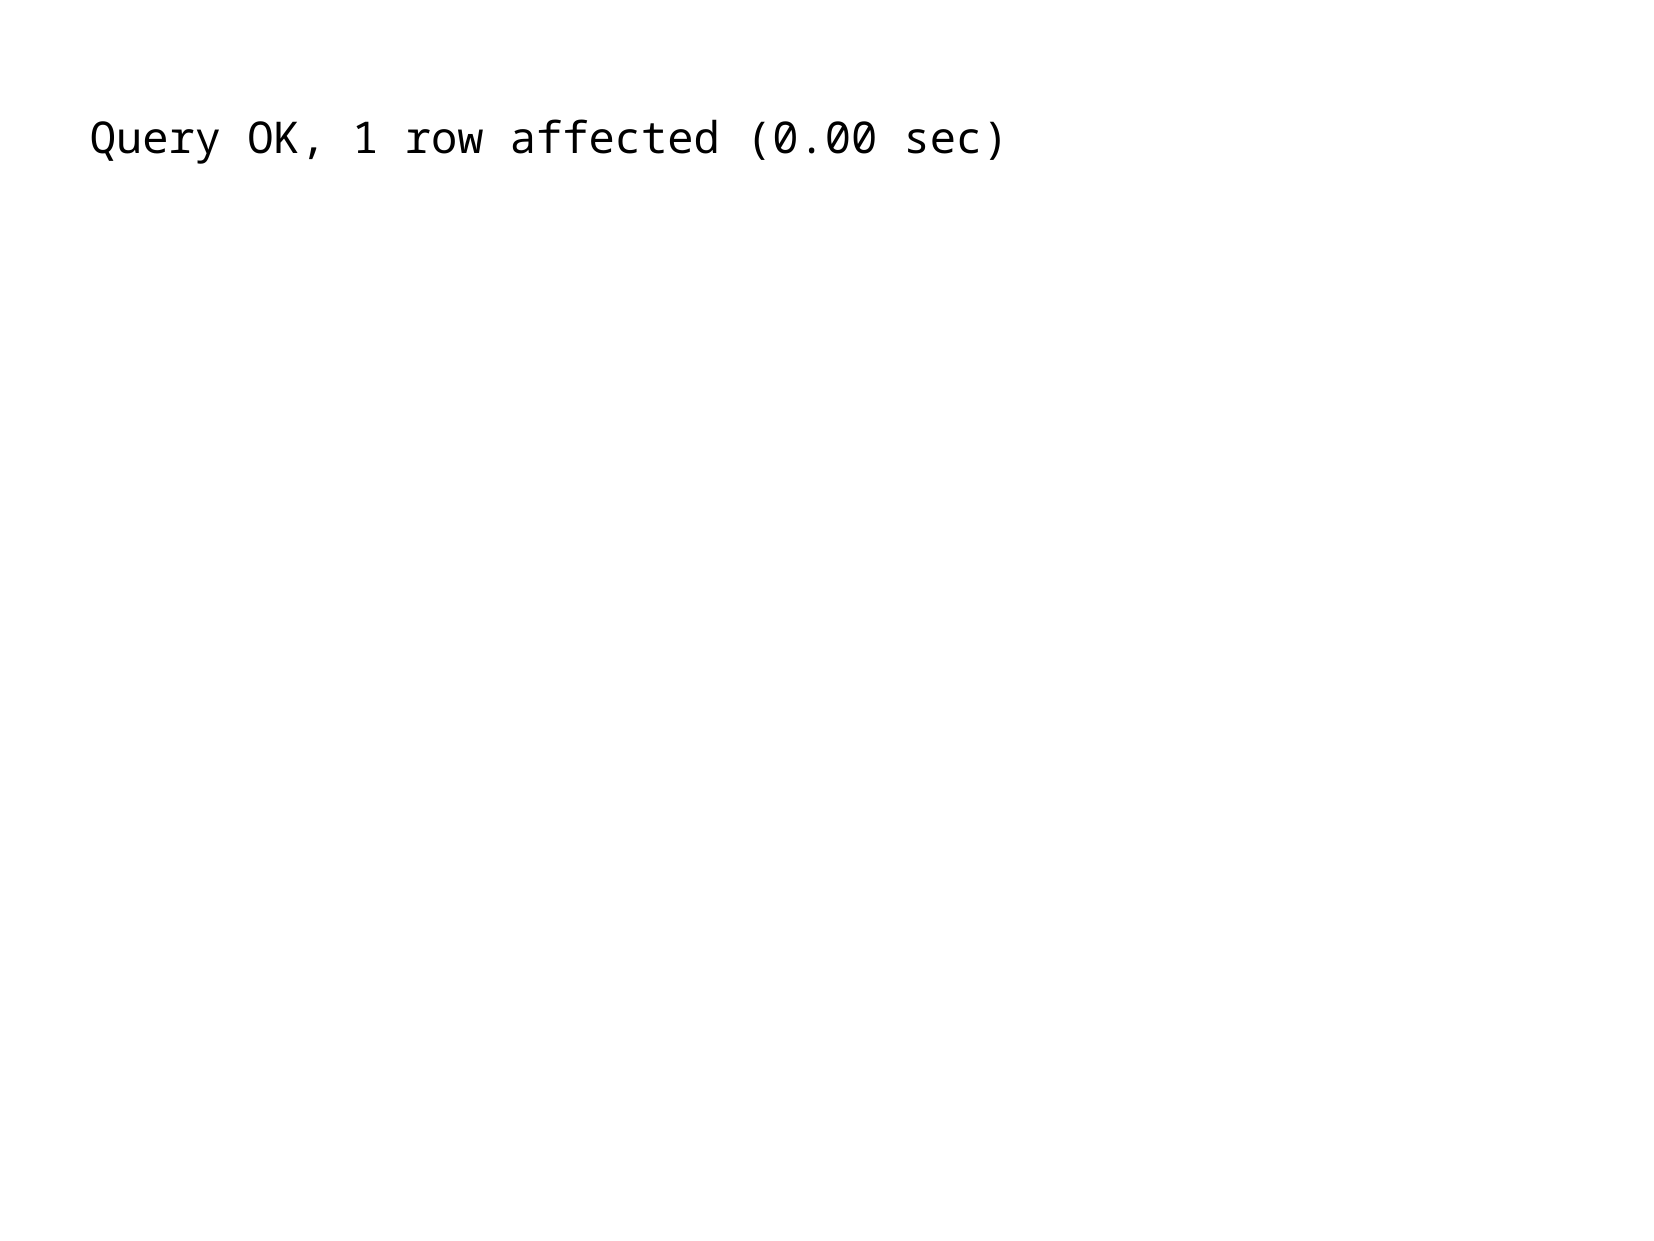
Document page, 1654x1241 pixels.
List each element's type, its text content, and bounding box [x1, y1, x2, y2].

text_box Query OK, 1 row affected (0.00 sec) [75, 99, 1576, 210]
